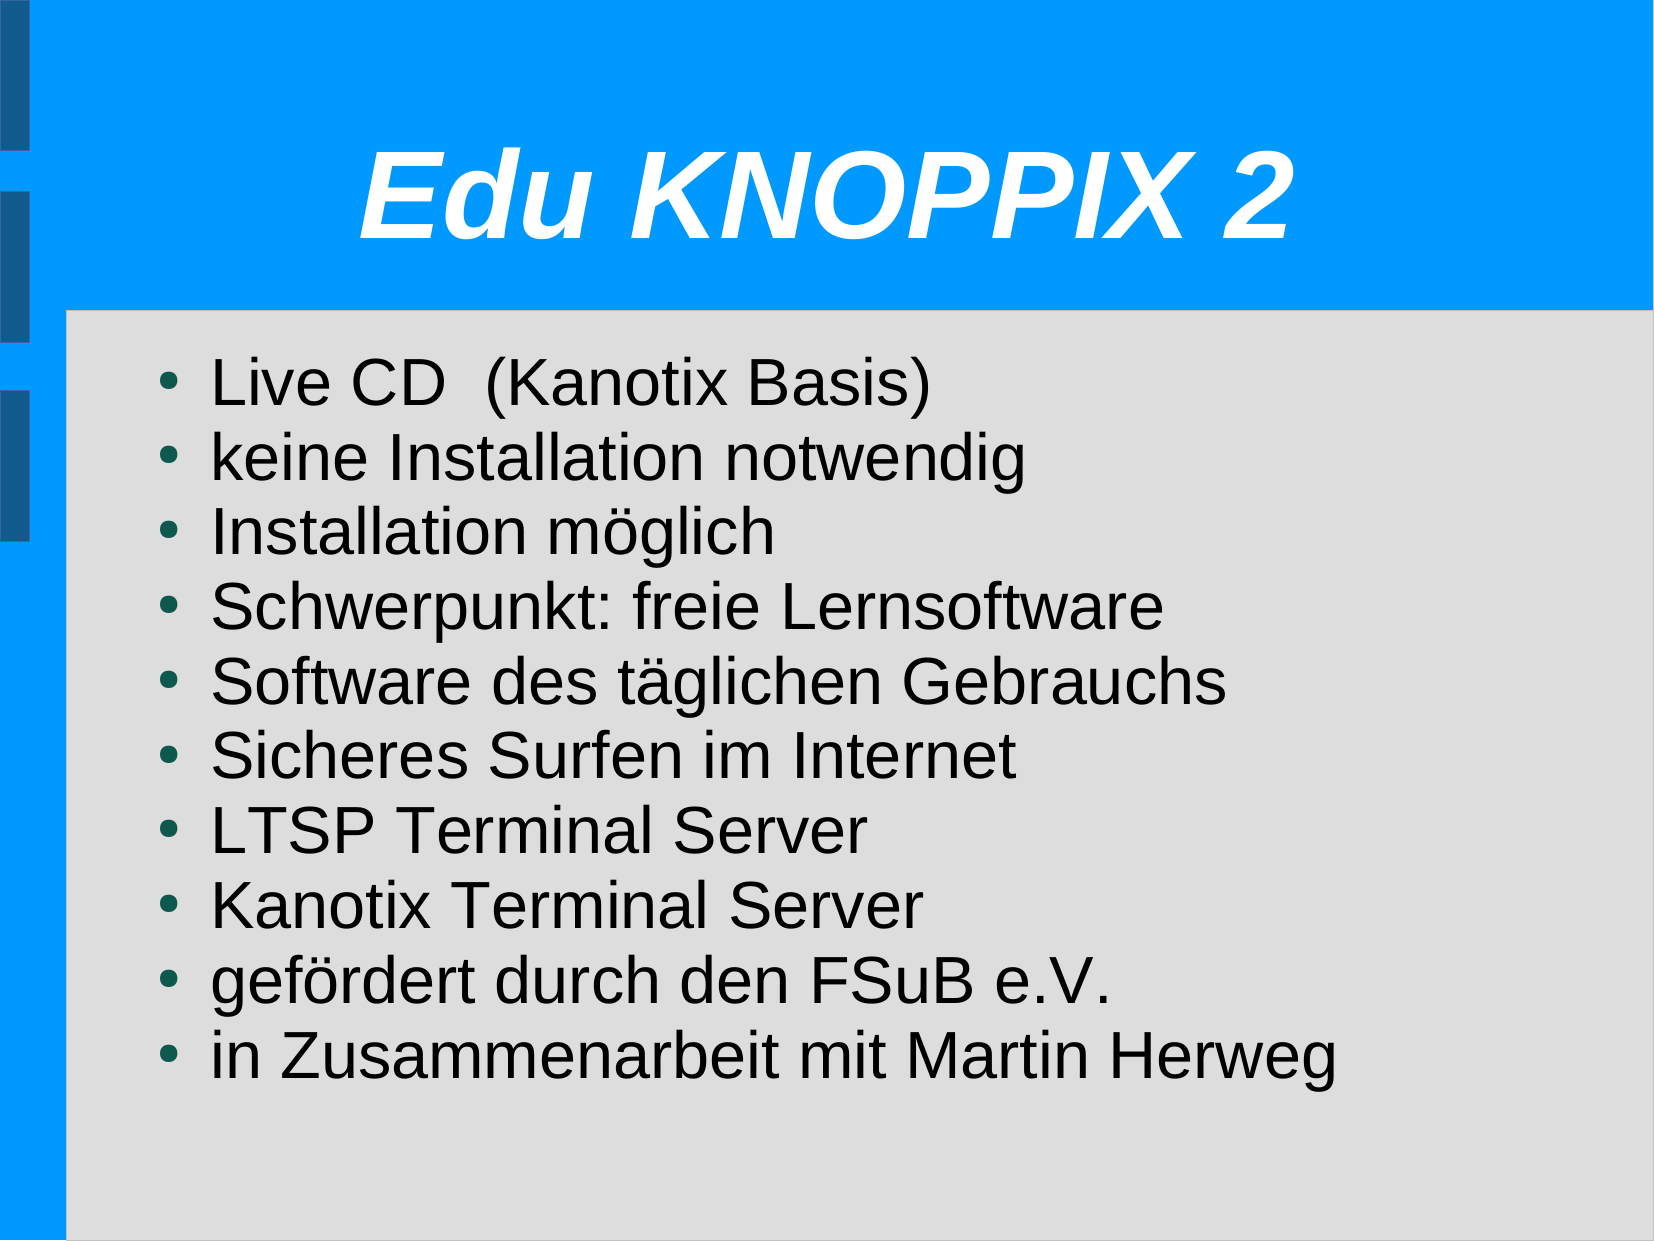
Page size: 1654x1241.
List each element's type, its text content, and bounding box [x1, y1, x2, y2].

title Edu KNOPPIX 2 [121, 91, 1534, 299]
list Live CD (Kanotix Basis) keine Installation notwendig Installation möglich Schwerpunkt: freie Lernsoftware Software des täglichen Gebrauchs Sicheres Surfen im Internet LTSP Terminal Server Kanotix Terminal Server gefördert durch den FSuB e.V. in Zusammenarbeit mit Martin Herweg [121, 344, 1534, 1178]
